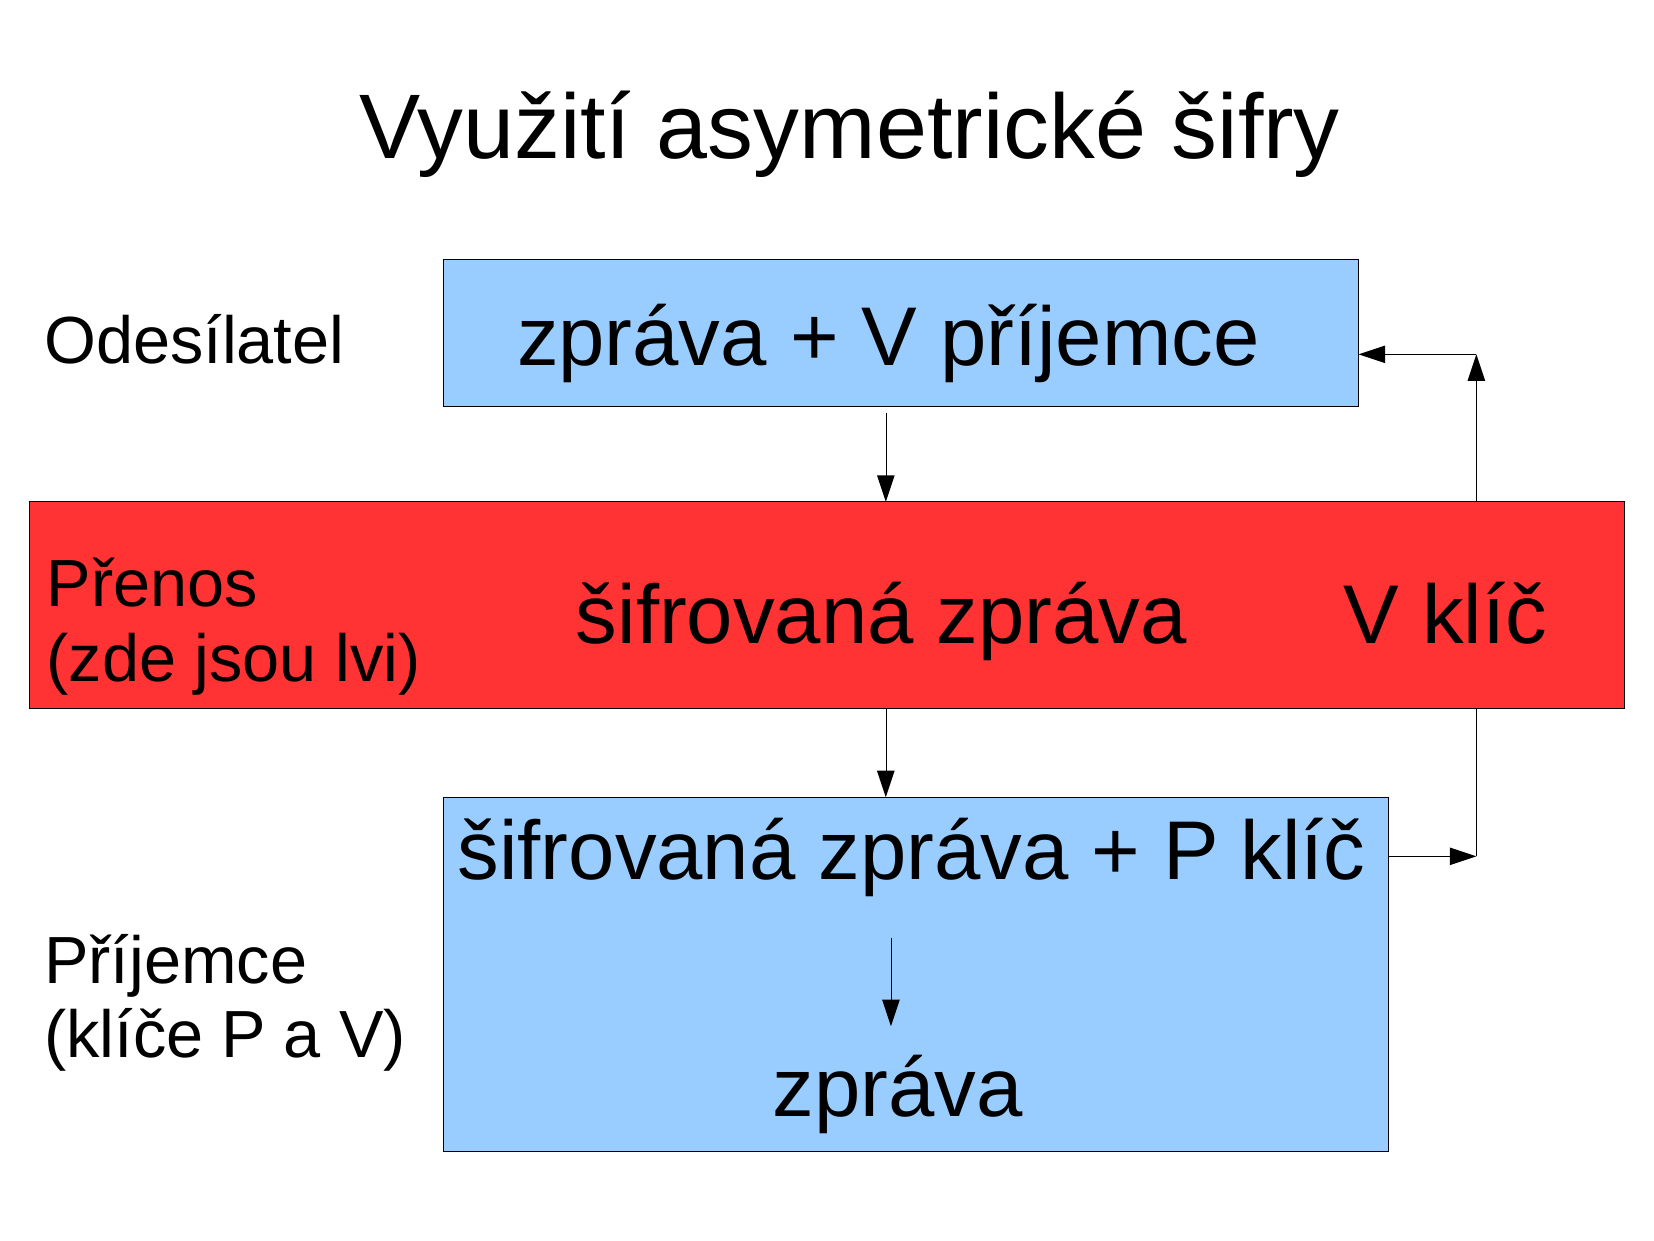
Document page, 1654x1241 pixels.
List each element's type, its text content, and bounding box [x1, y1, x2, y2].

text_box šifrovaná zpráva [561, 561, 1211, 669]
text_box [443, 857, 1389, 1152]
text_box zpráva [757, 1034, 1053, 1142]
title Využití asymetrické šifry [106, 46, 1595, 207]
text_box šifrovaná zpráva + P klíč [442, 797, 1388, 916]
text_box Odesílatel [29, 295, 384, 385]
text_box V klíč [1328, 561, 1595, 669]
text_box [443, 259, 1359, 407]
text_box zpráva + V příjemce [502, 283, 1329, 392]
text_box Přenos (zde jsou lvi) [31, 538, 443, 703]
text_box Příjemce (klíče P a V) [29, 915, 443, 1080]
text_box [29, 501, 1625, 709]
